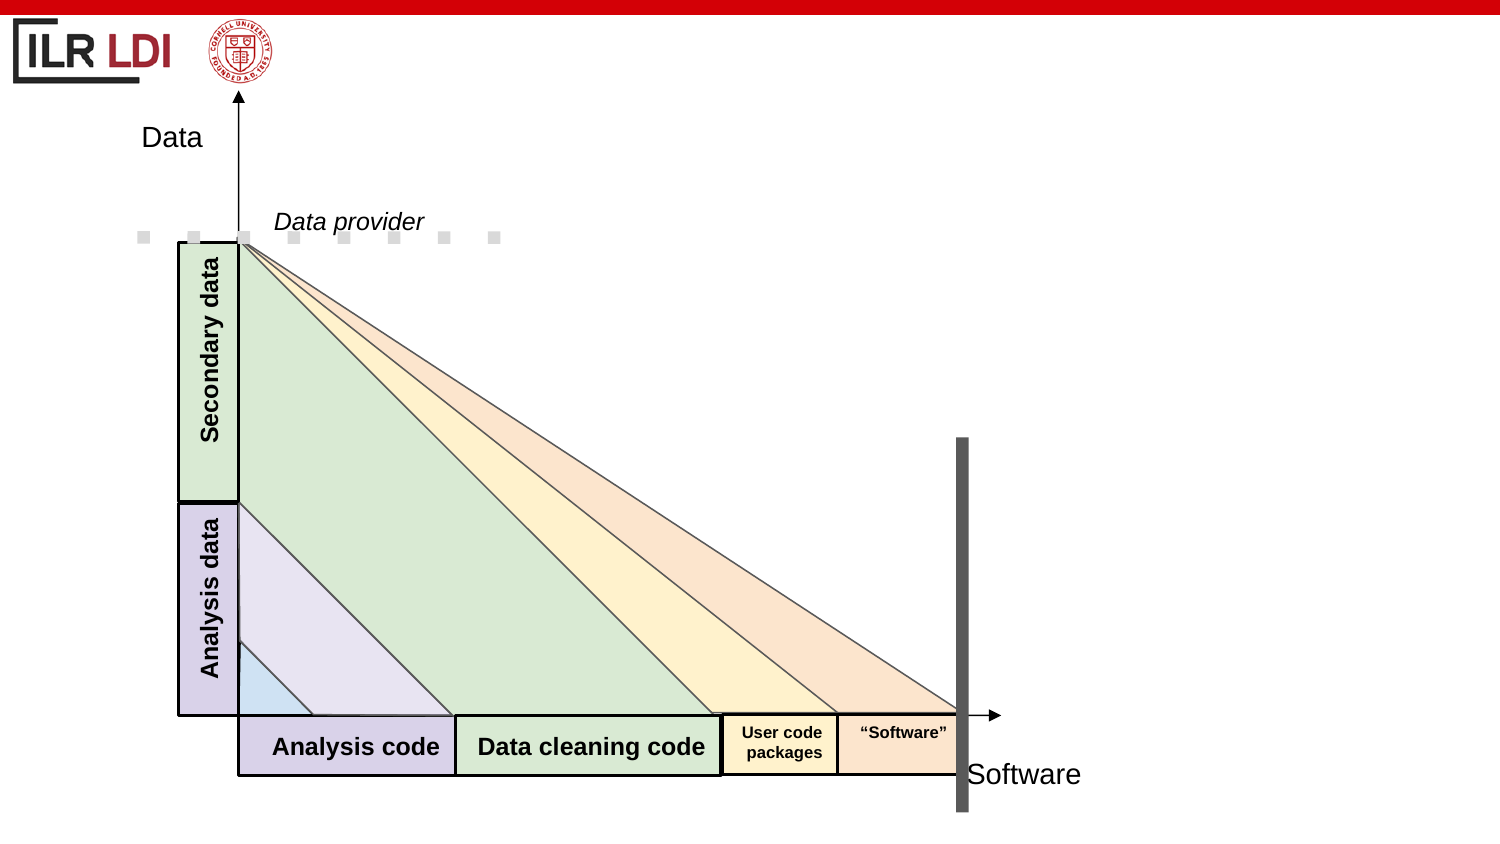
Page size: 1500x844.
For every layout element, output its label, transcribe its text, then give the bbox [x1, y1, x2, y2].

text_box [238, 244, 956, 717]
text_box Data provider [258, 190, 564, 251]
text_box Analysis data [178, 503, 239, 716]
text_box Software [969, 740, 1500, 806]
text_box “Software” [837, 714, 956, 775]
text_box Data cleaning code [455, 715, 722, 776]
text_box Data [126, 102, 227, 168]
text_box Analysis code [238, 715, 455, 776]
text_box User code packages [722, 714, 837, 775]
text_box Secondary data [178, 242, 239, 502]
picture [0, 15, 301, 102]
